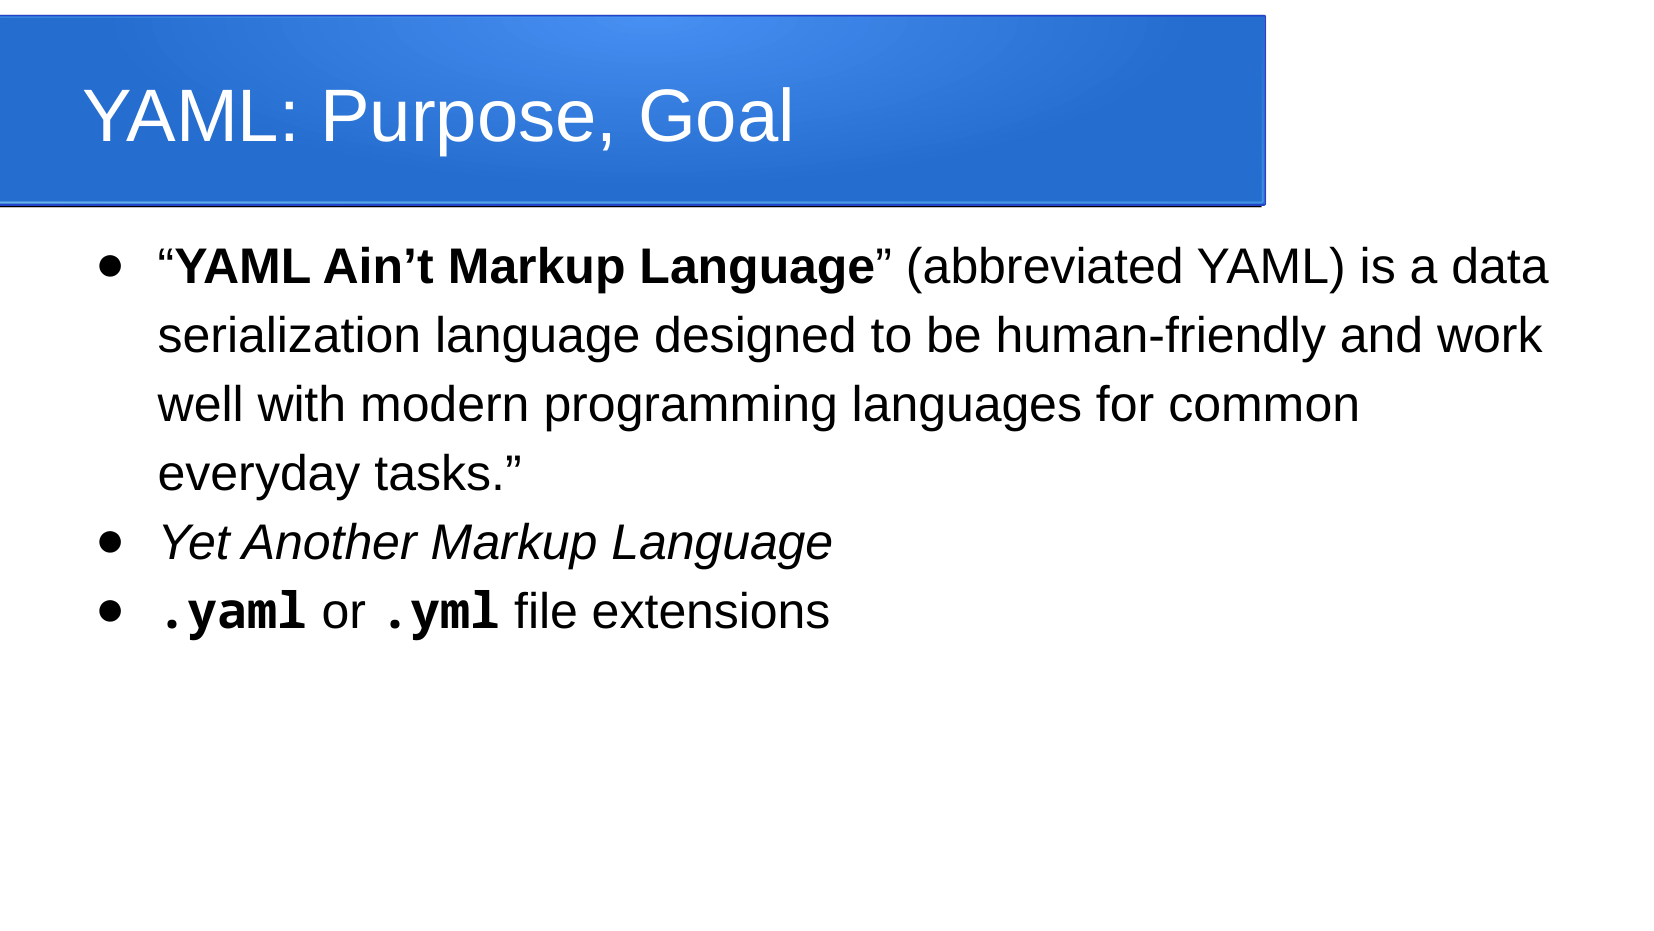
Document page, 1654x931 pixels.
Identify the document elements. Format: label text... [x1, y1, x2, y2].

text_box “YAML Ain’t Markup Language” (abbreviated YAML) is a data serialization language designed to be human-friendly and work well with modern programming languages for common everyday tasks.” Yet Another Markup Language .yaml or .yml file extensions [82, 224, 1571, 764]
picture [0, 13, 1269, 211]
text_box YAML: Purpose, Goal [82, 35, 1235, 189]
